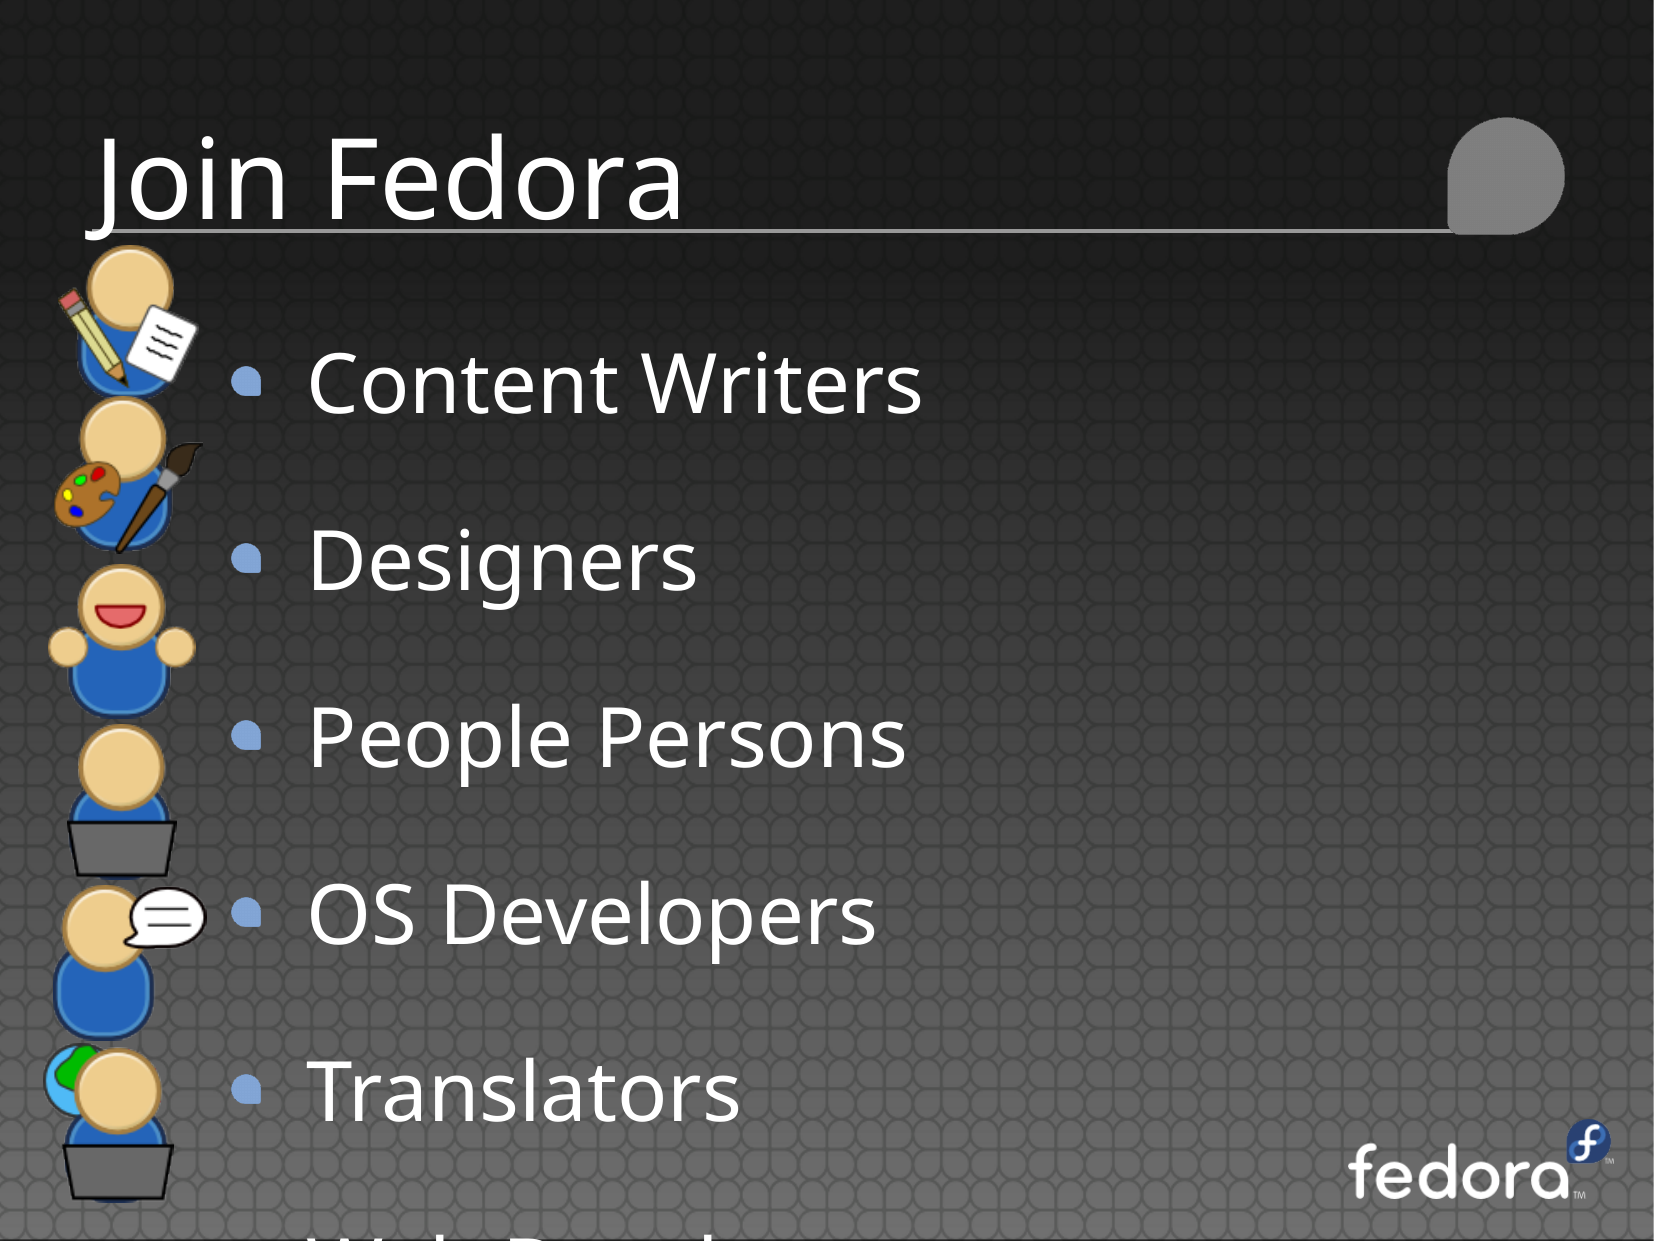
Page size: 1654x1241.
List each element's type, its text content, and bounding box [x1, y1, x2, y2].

list Content Writers Designers People Persons OS Developers Translators Web Developers or Administrators [214, 290, 1616, 1166]
title Join Fedora [94, 100, 1426, 251]
picture [0, 0, 1654, 1241]
